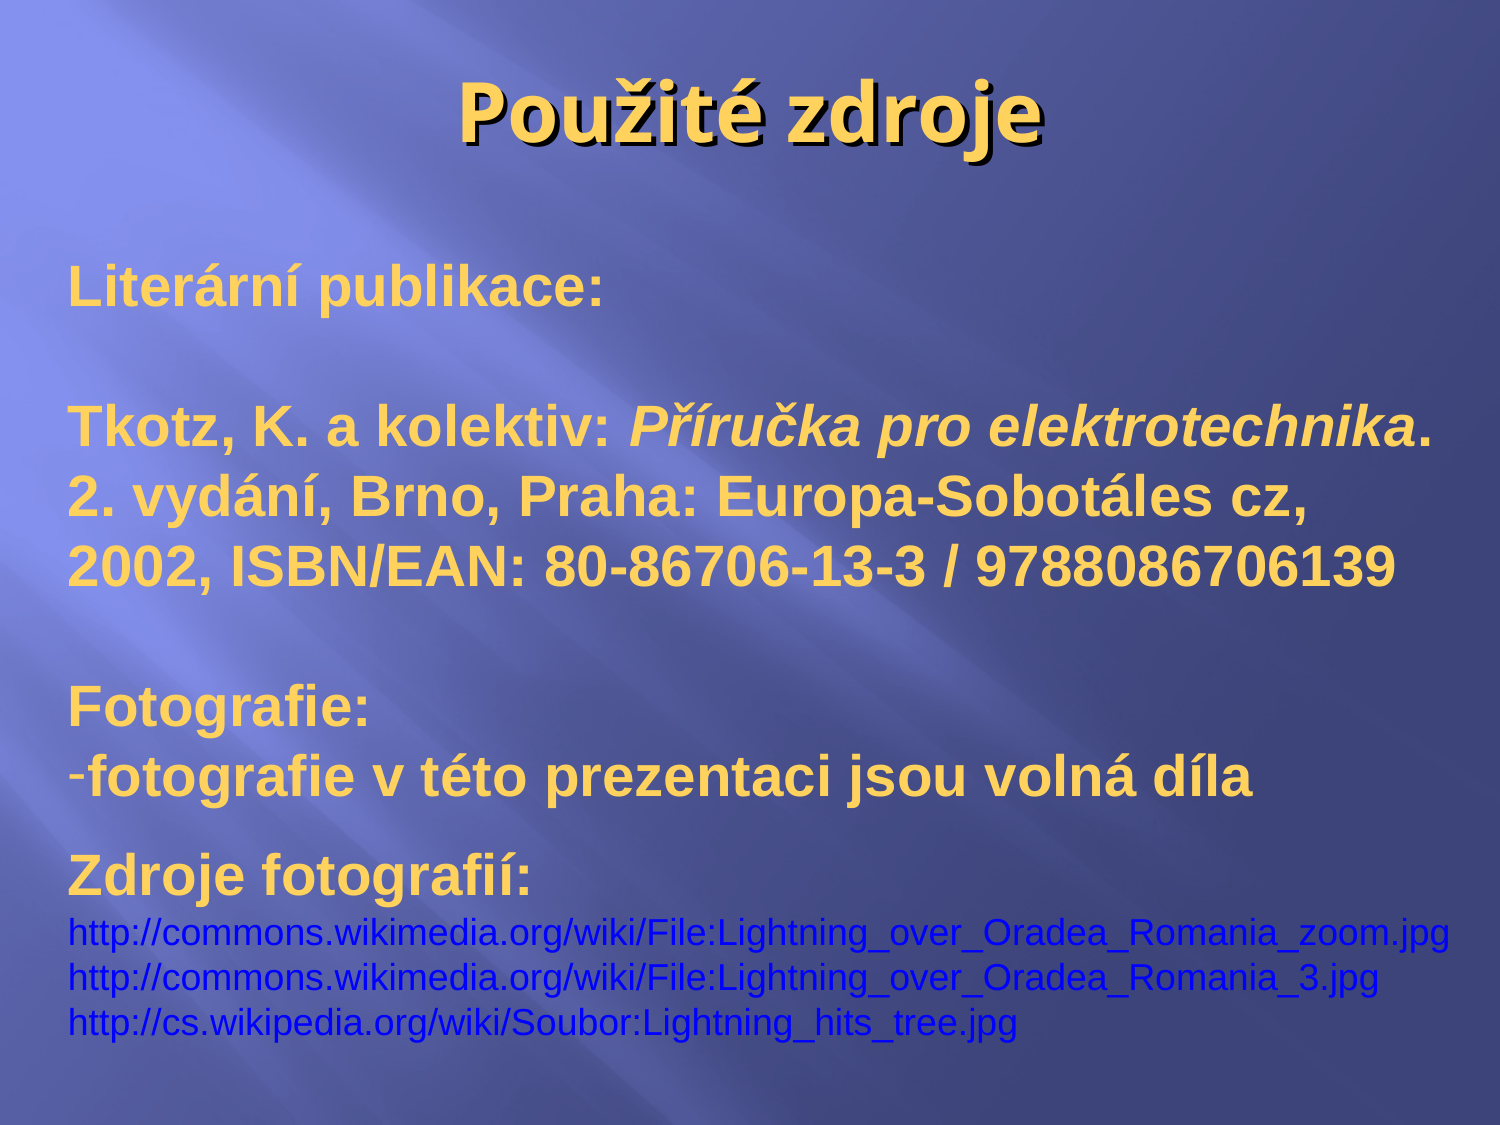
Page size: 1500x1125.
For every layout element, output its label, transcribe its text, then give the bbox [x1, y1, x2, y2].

text_box Literární publikace: Tkotz, K. a kolektiv: Příručka pro elektrotechnika. 2. vydání, Brno, Praha: Europa-Sobotáles cz, 2002, ISBN/EAN: 80-86706-13-3 / 9788086706139 Fotografie: fotografie v této prezentaci jsou volná díla Zdroje fotografií: http://commons.wikimedia.org/wiki/File:Lightning_over_Oradea_Romania_zoom.jpg http://commons.wikimedia.org/wiki/File:Lightning_over_Oradea_Romania_3.jpg http://cs.wikipedia.org/wiki/Soubor:Lightning_hits_tree.jpg [53, 220, 1471, 1071]
picture [0, 0, 1500, 1125]
title Použité zdroje [75, 45, 1426, 173]
